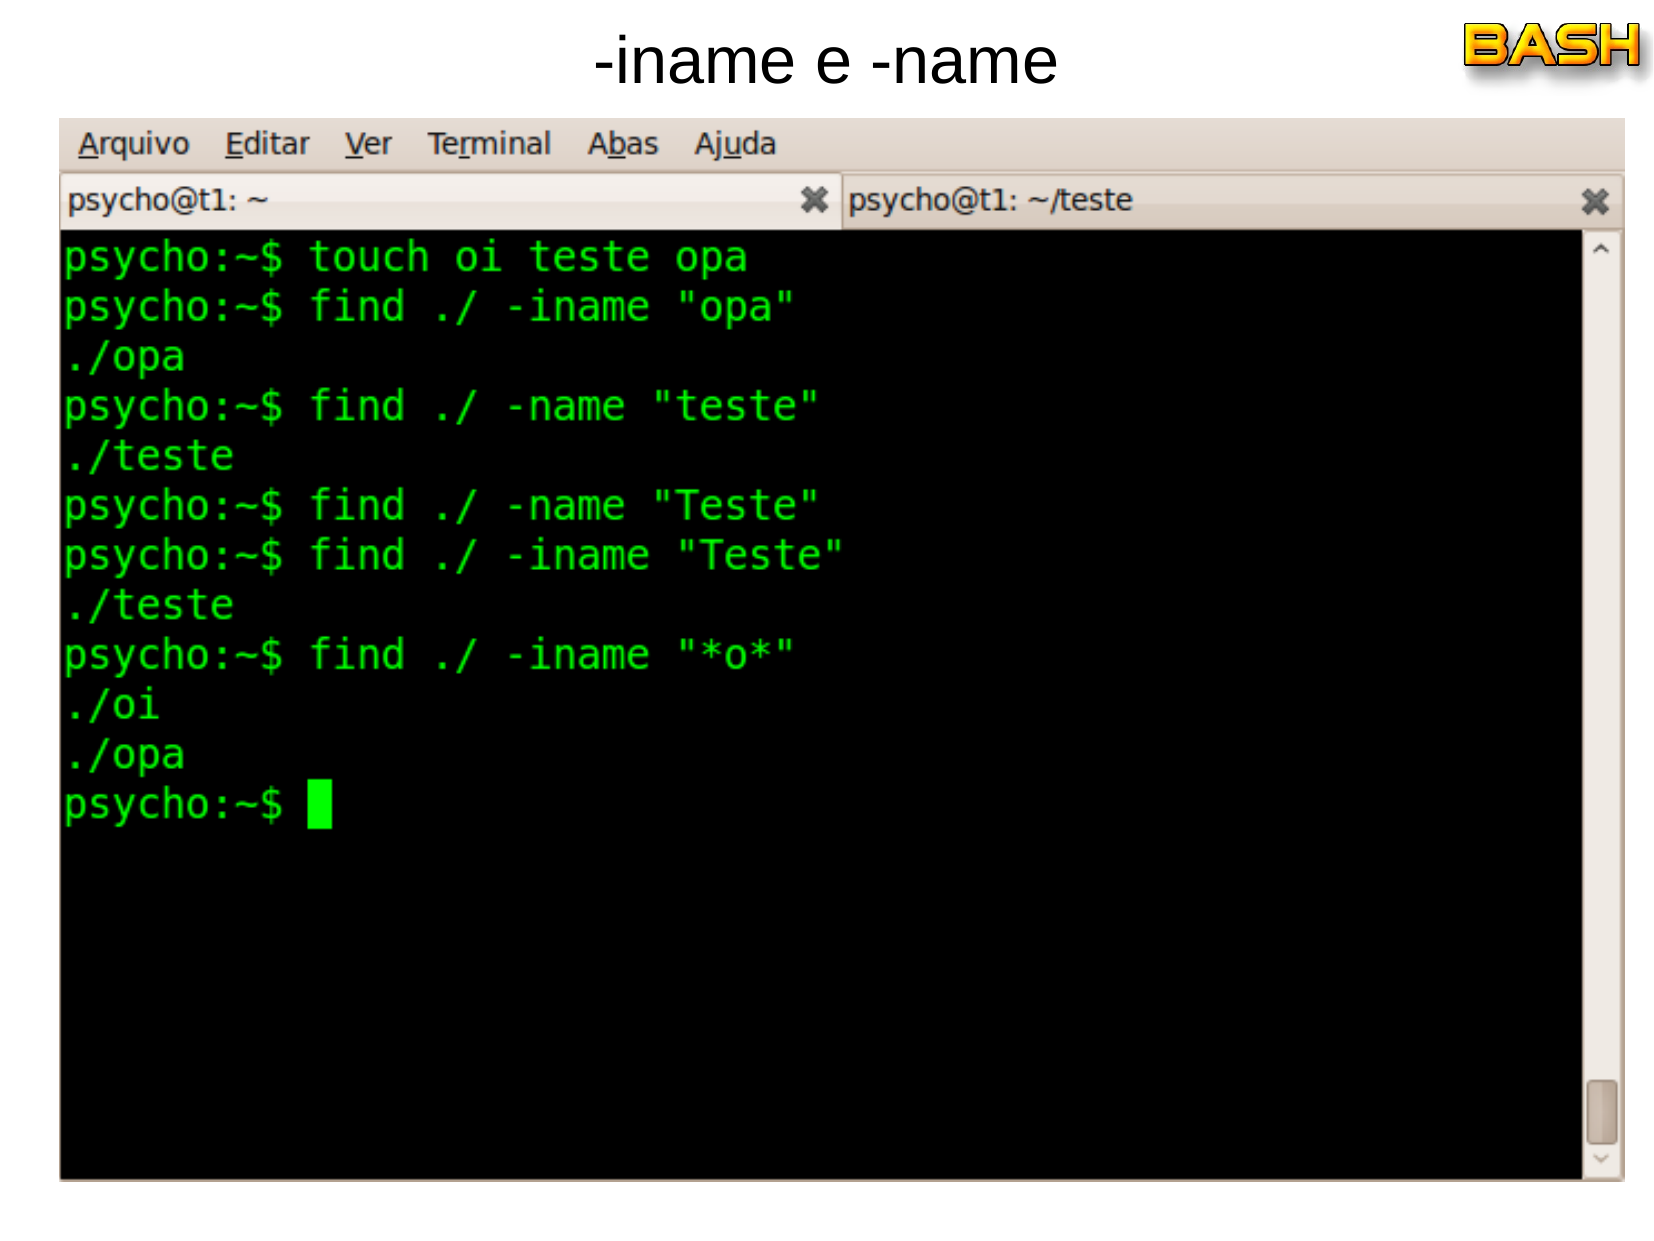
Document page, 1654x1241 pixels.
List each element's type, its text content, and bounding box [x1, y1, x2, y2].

title -iname e -name [82, 22, 1571, 98]
picture [59, 118, 1625, 1182]
picture [1450, 0, 1654, 96]
